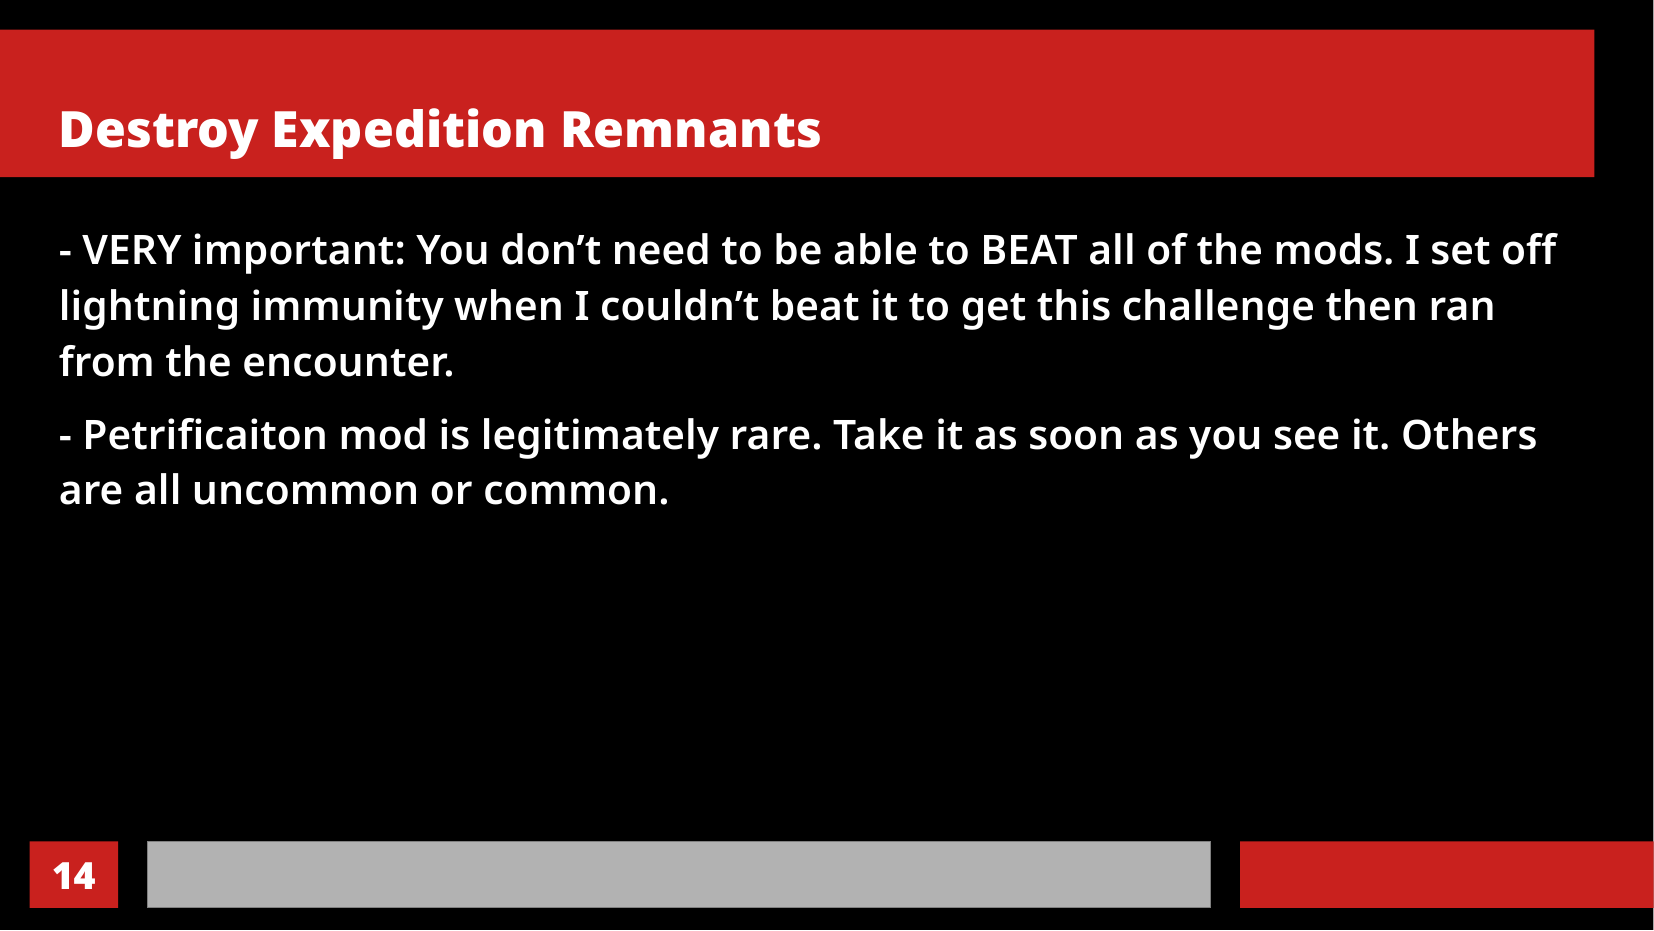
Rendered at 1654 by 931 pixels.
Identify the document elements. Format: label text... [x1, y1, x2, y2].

title Destroy Expedition Remnants [59, 44, 1595, 163]
list - VERY important: You don’t need to be able to BEAT all of the mods. I set off lightning immunity when I couldn’t beat it to get this challenge then ran from the encounter. - Petrificaiton mod is legitimately rare. Take it as soon as you see it. Others are all uncommon or common. [59, 221, 1565, 798]
